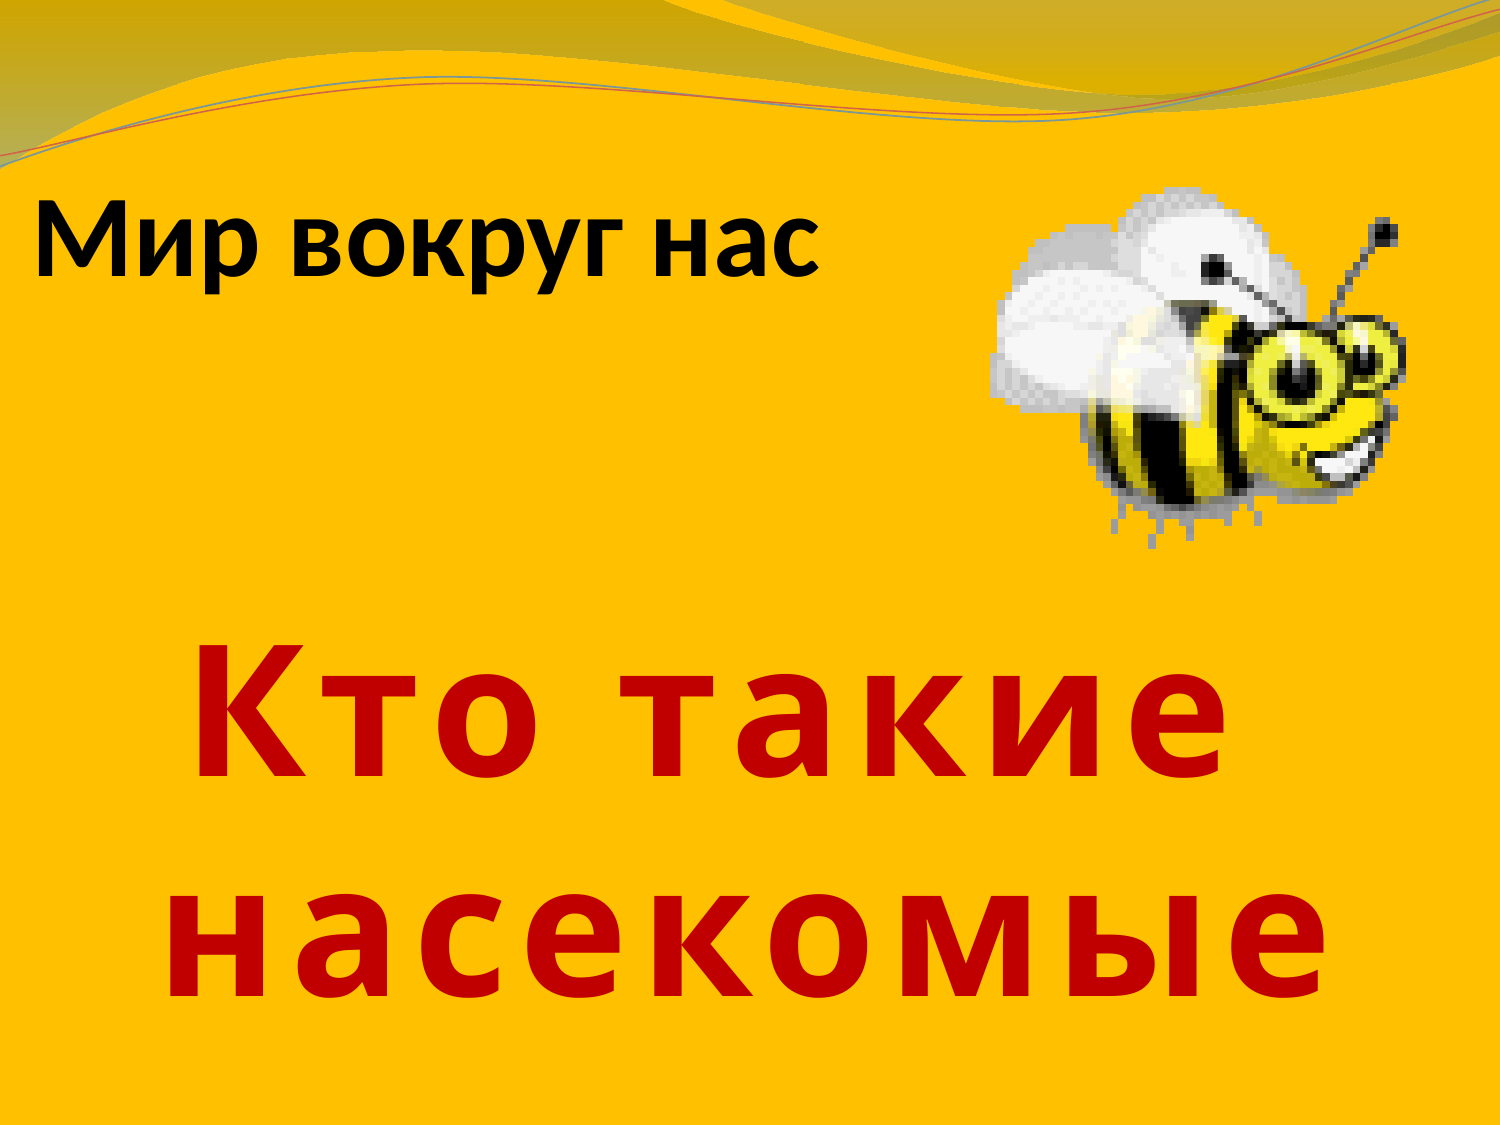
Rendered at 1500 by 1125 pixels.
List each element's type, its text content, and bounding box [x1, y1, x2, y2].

title Мир вокруг нас [0, 0, 856, 300]
subtitle Кто такие насекомые [0, 585, 1500, 924]
picture [960, 187, 1406, 572]
